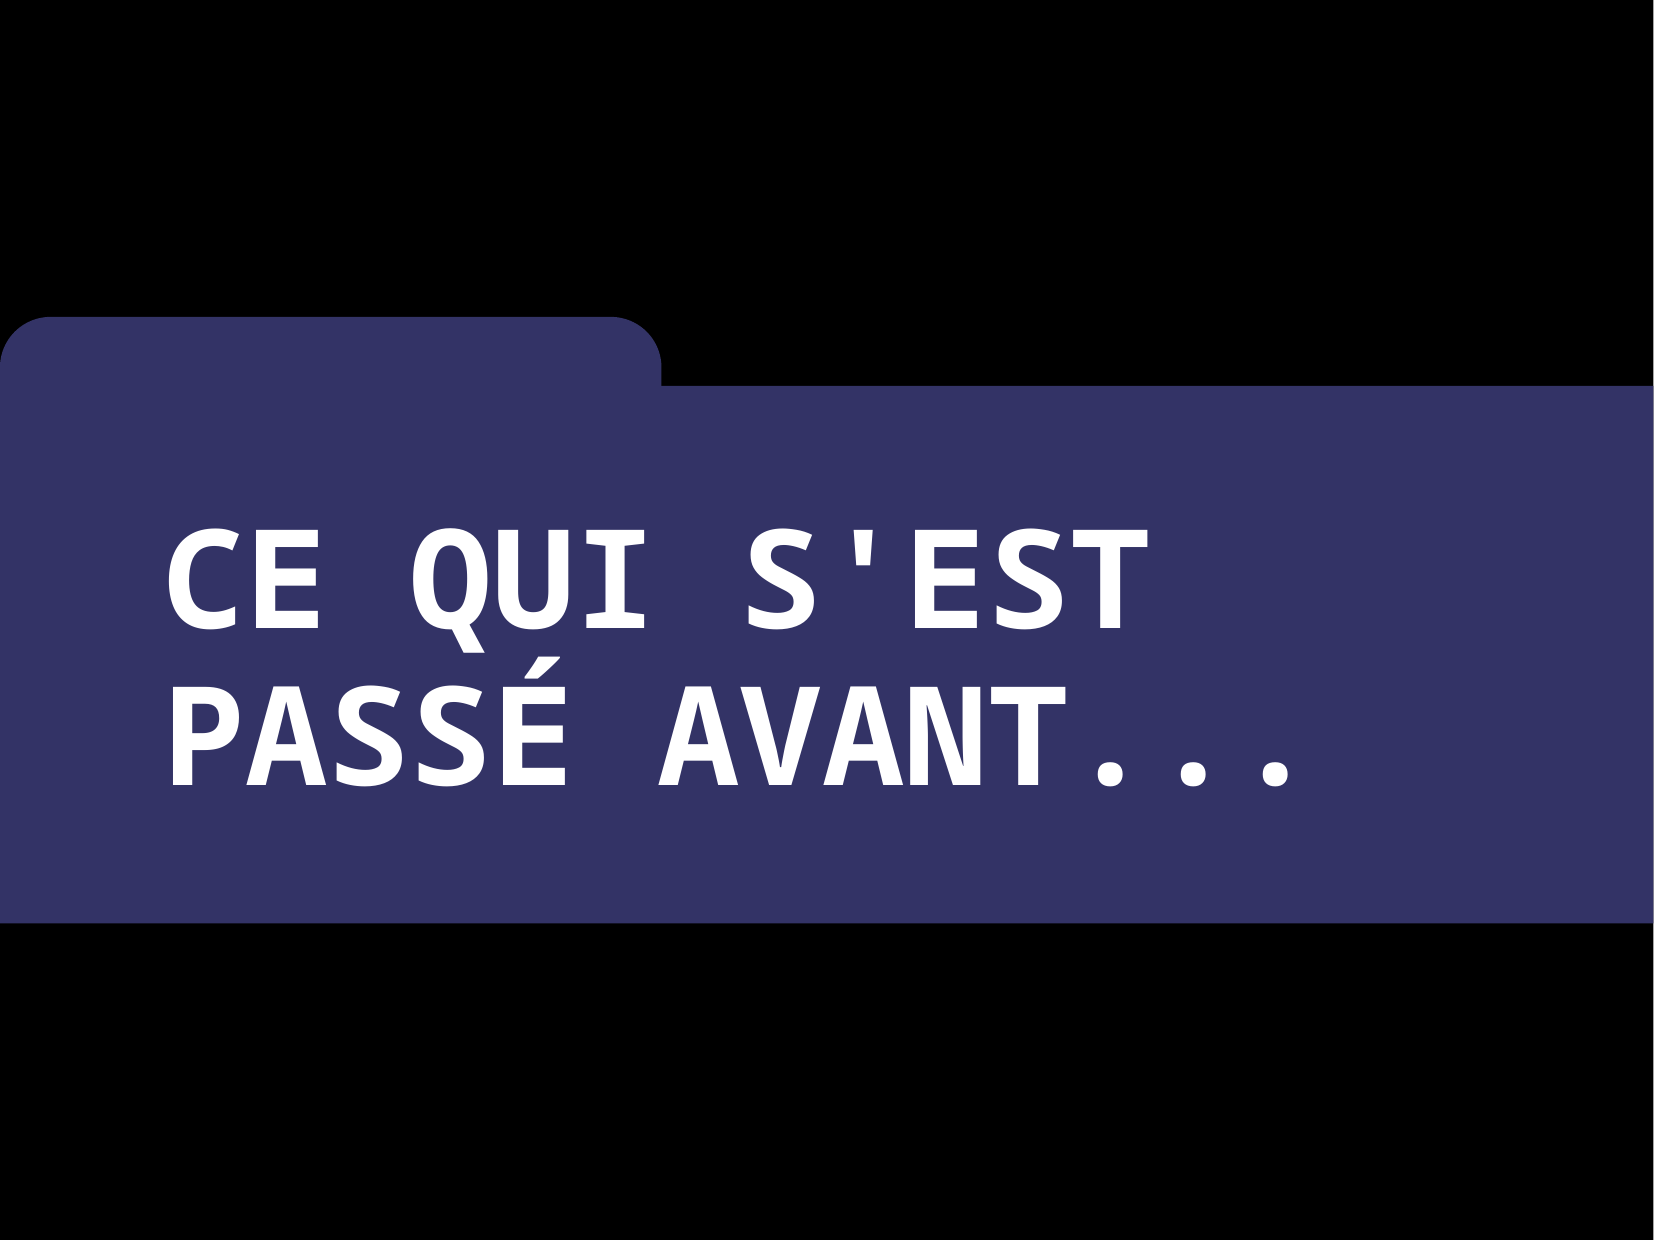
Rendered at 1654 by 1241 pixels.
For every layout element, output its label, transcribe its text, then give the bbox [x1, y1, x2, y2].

text_box CE QUI S'EST PASSÉ AVANT... [147, 494, 1506, 825]
text_box [0, 316, 1654, 924]
